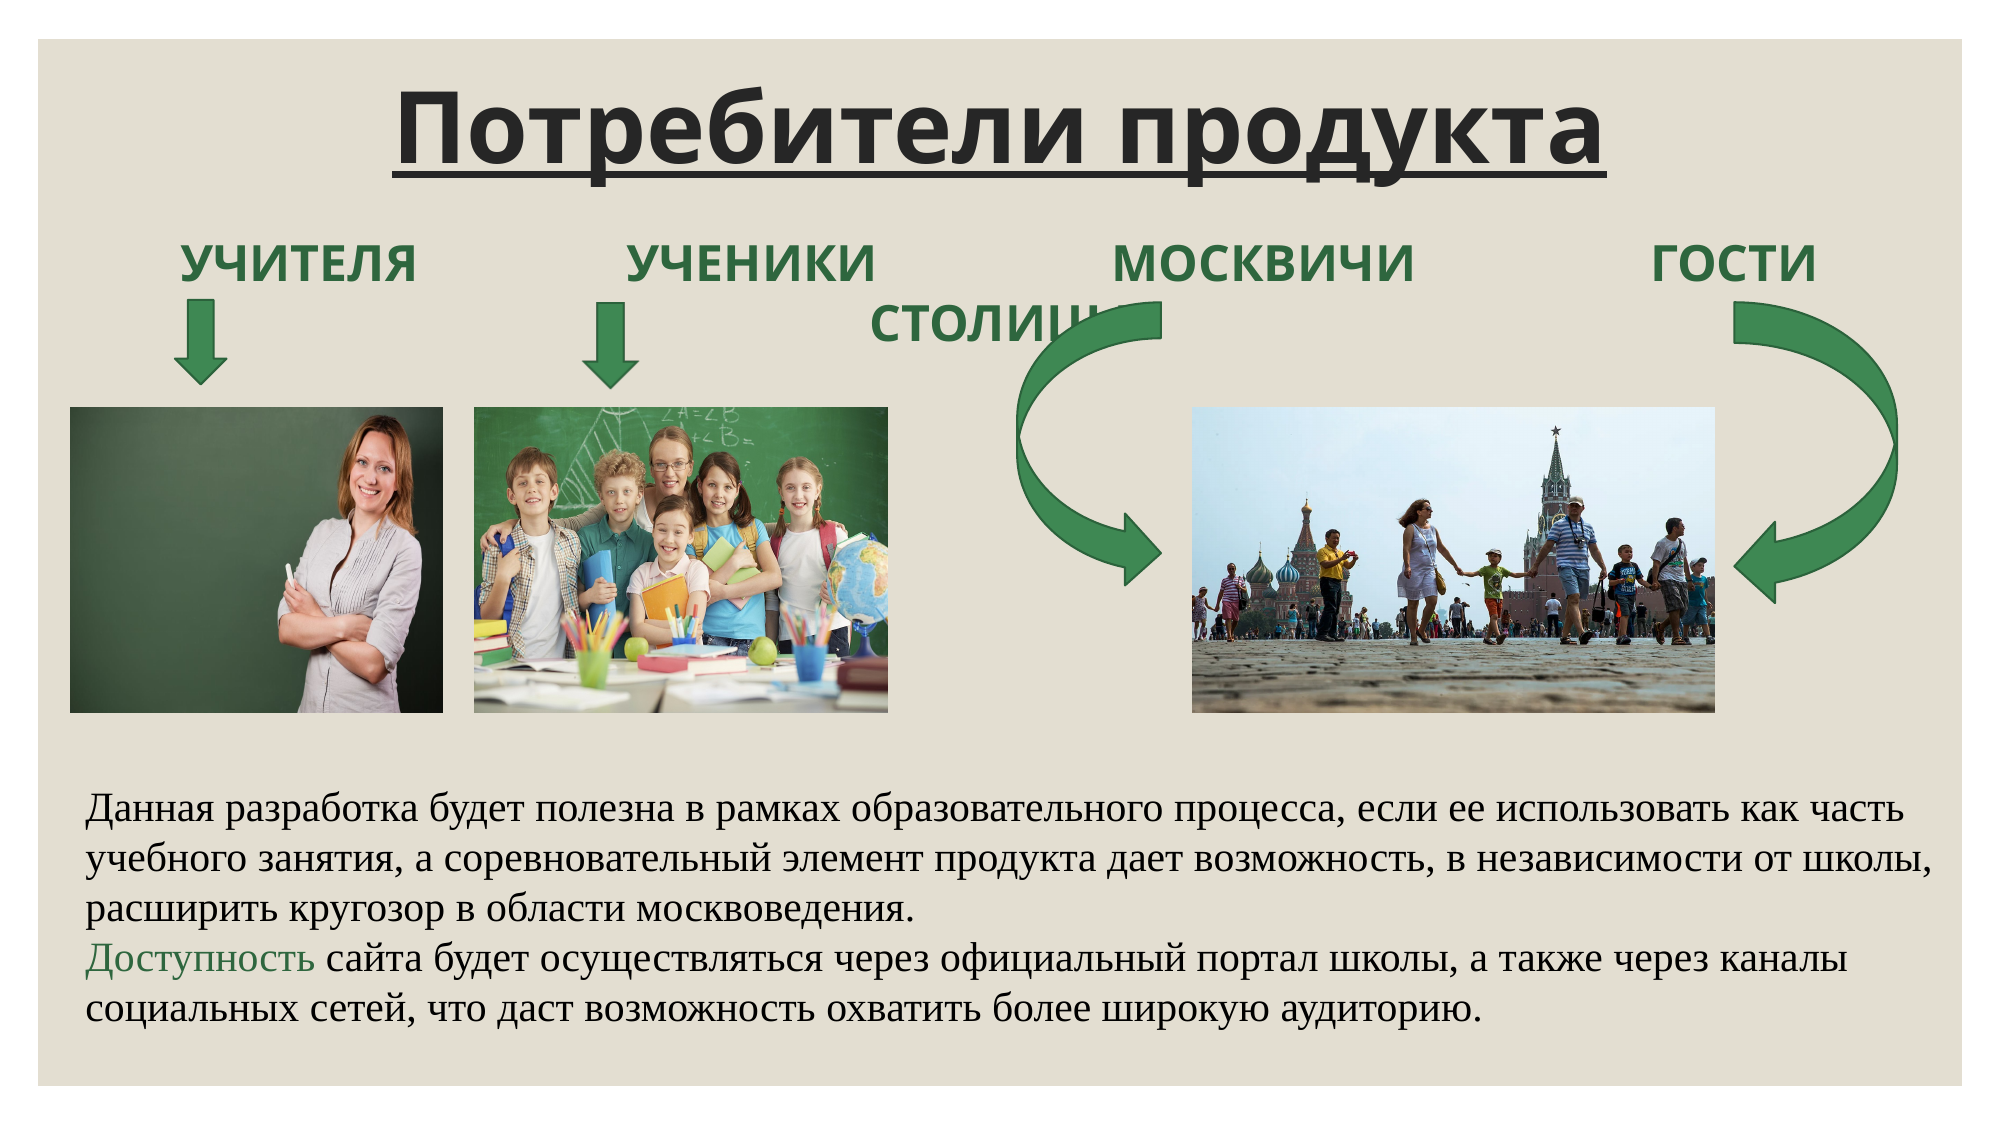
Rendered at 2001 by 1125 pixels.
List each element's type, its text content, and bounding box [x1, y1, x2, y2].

list УЧИТЕЛЯ УЧЕНИКИ МОСКВИЧИ ГОСТИ СТОЛИЦЫ [37, 223, 1963, 1086]
text_box [174, 299, 227, 385]
picture [581, 302, 640, 390]
picture [474, 407, 888, 713]
title Потребители продукта [174, 39, 1825, 223]
text_box Данная разработка будет полезна в рамках образовательного процесса, если ее использовать как часть учебного занятия, а соревновательный элемент продукта дает возможность, в независимости от школы, расширить кругозор в области москвоведения. Доступность сайта будет осуществляться через официальный портал школы, а также через каналы социальных сетей, что даст возможность охватить более широкую аудиторию. [70, 771, 1963, 1040]
text_box [1017, 302, 1161, 586]
text_box [1734, 302, 1897, 604]
picture [70, 407, 443, 713]
picture [1192, 407, 1715, 713]
